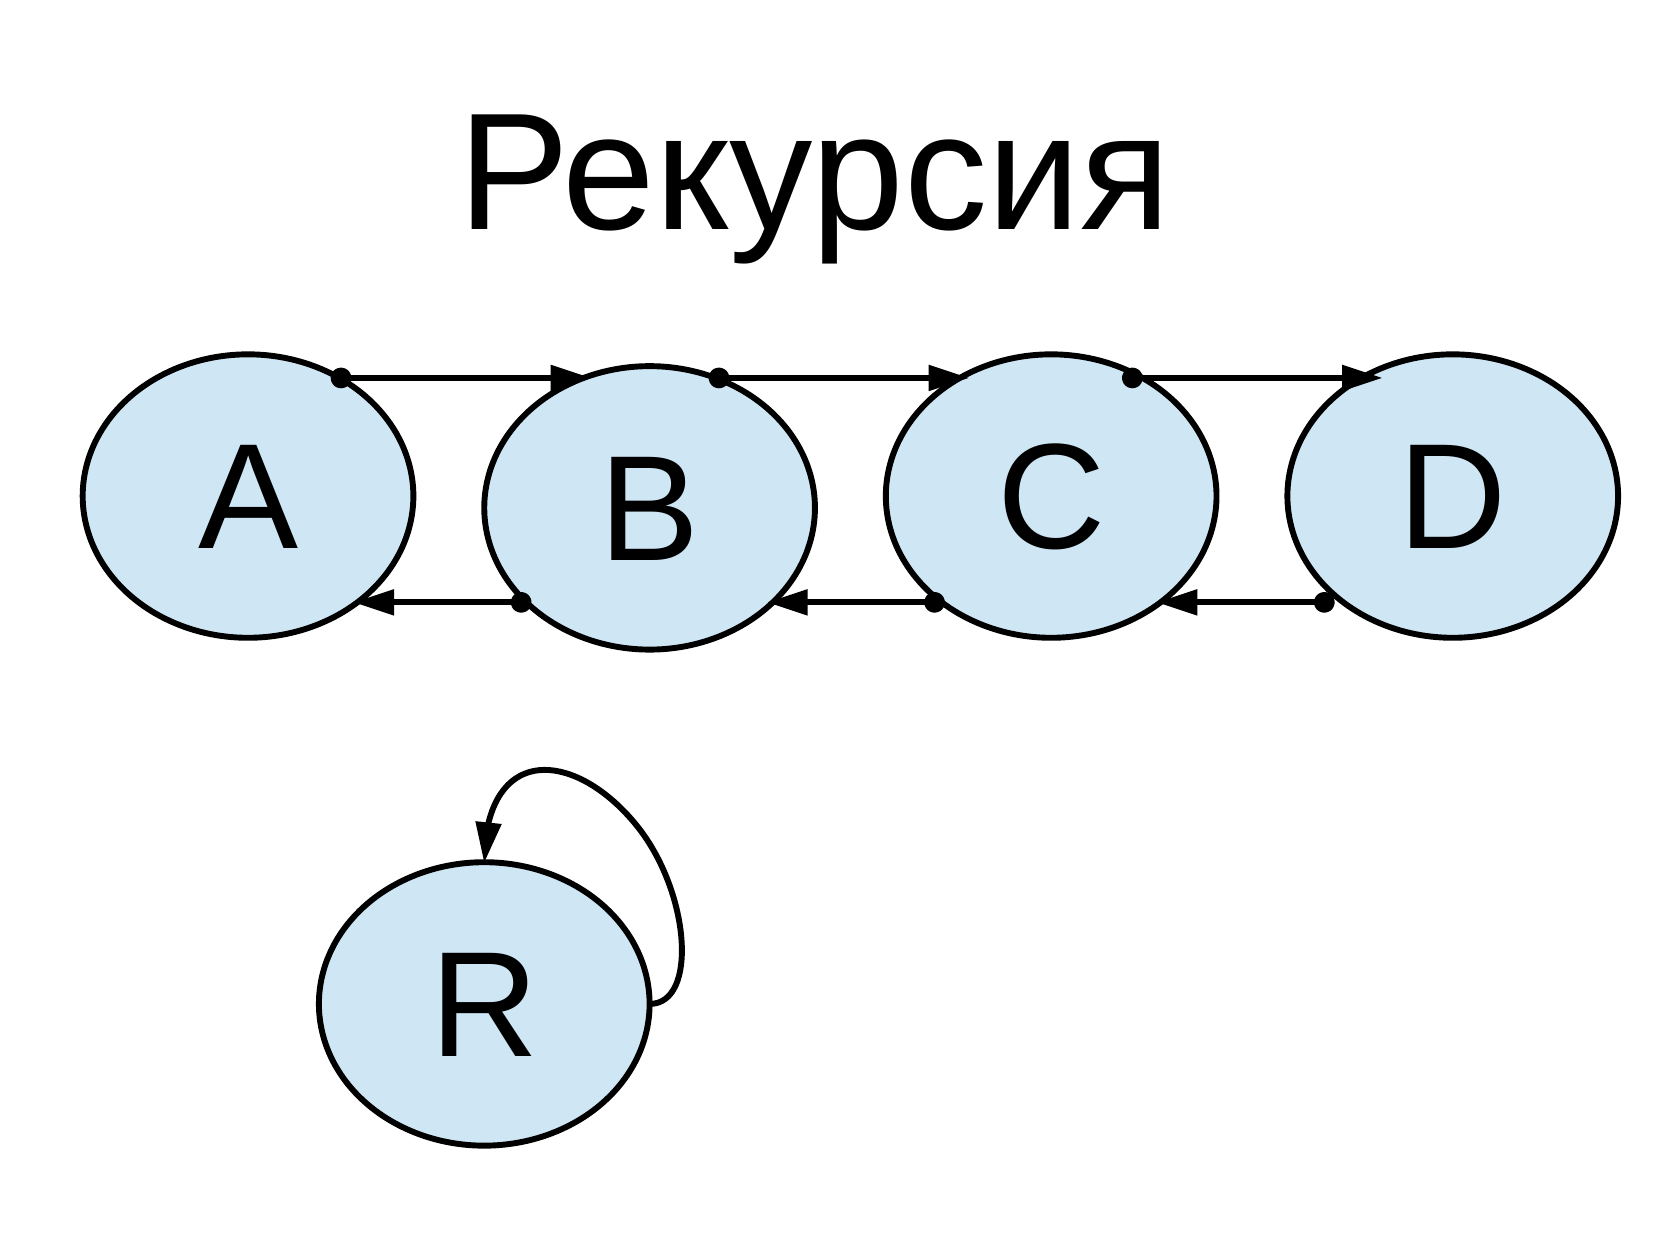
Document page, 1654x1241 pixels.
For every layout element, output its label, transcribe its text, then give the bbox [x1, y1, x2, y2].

text_box D [1287, 354, 1619, 638]
text_box R [318, 862, 650, 1146]
text_box Рекурсия [59, 70, 1571, 272]
text_box C [885, 354, 1217, 638]
text_box A [82, 354, 414, 638]
text_box B [484, 366, 815, 650]
